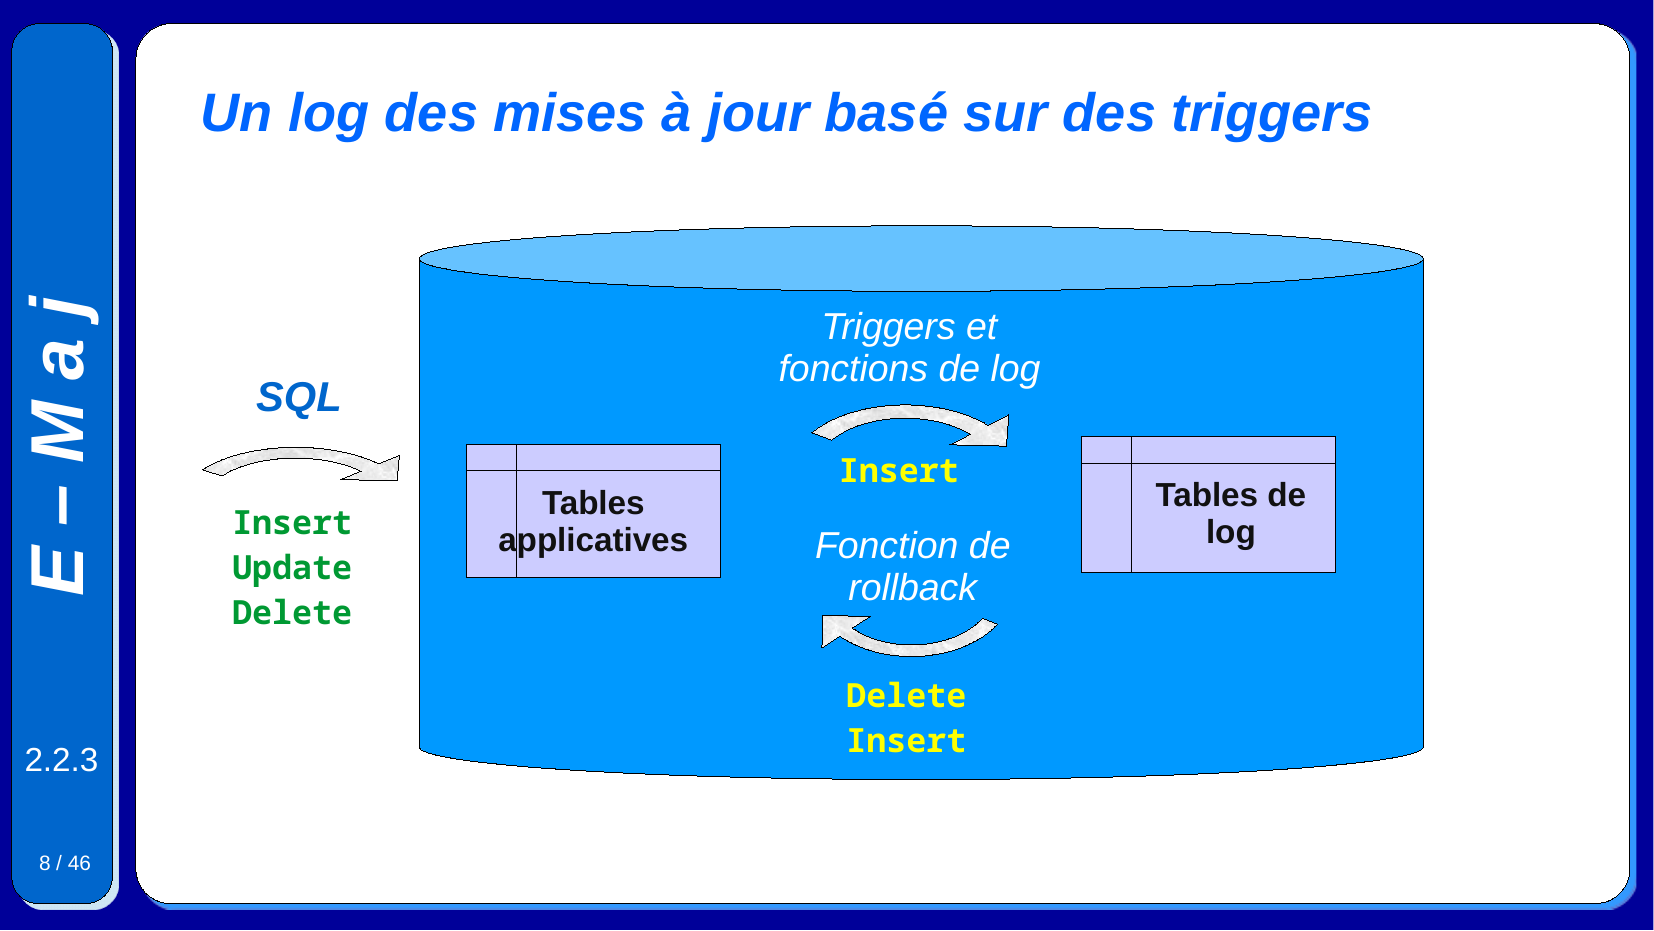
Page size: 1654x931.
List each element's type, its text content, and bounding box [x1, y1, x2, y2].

text_box SQL [194, 366, 404, 428]
text_box Tables de log [1138, 468, 1323, 561]
text_box Fonction de rollback [755, 516, 1070, 616]
text_box Delete Insert [802, 664, 1010, 759]
text_box Tables applicatives [448, 476, 739, 569]
text_box Triggers et fonctions de log [761, 298, 1058, 398]
title Un log des mises à jour basé sur des triggers [200, 34, 1575, 191]
text_box [419, 260, 1424, 780]
text_box Insert [817, 439, 981, 494]
text_box Insert Update Delete [183, 491, 402, 626]
text_box [202, 447, 400, 481]
